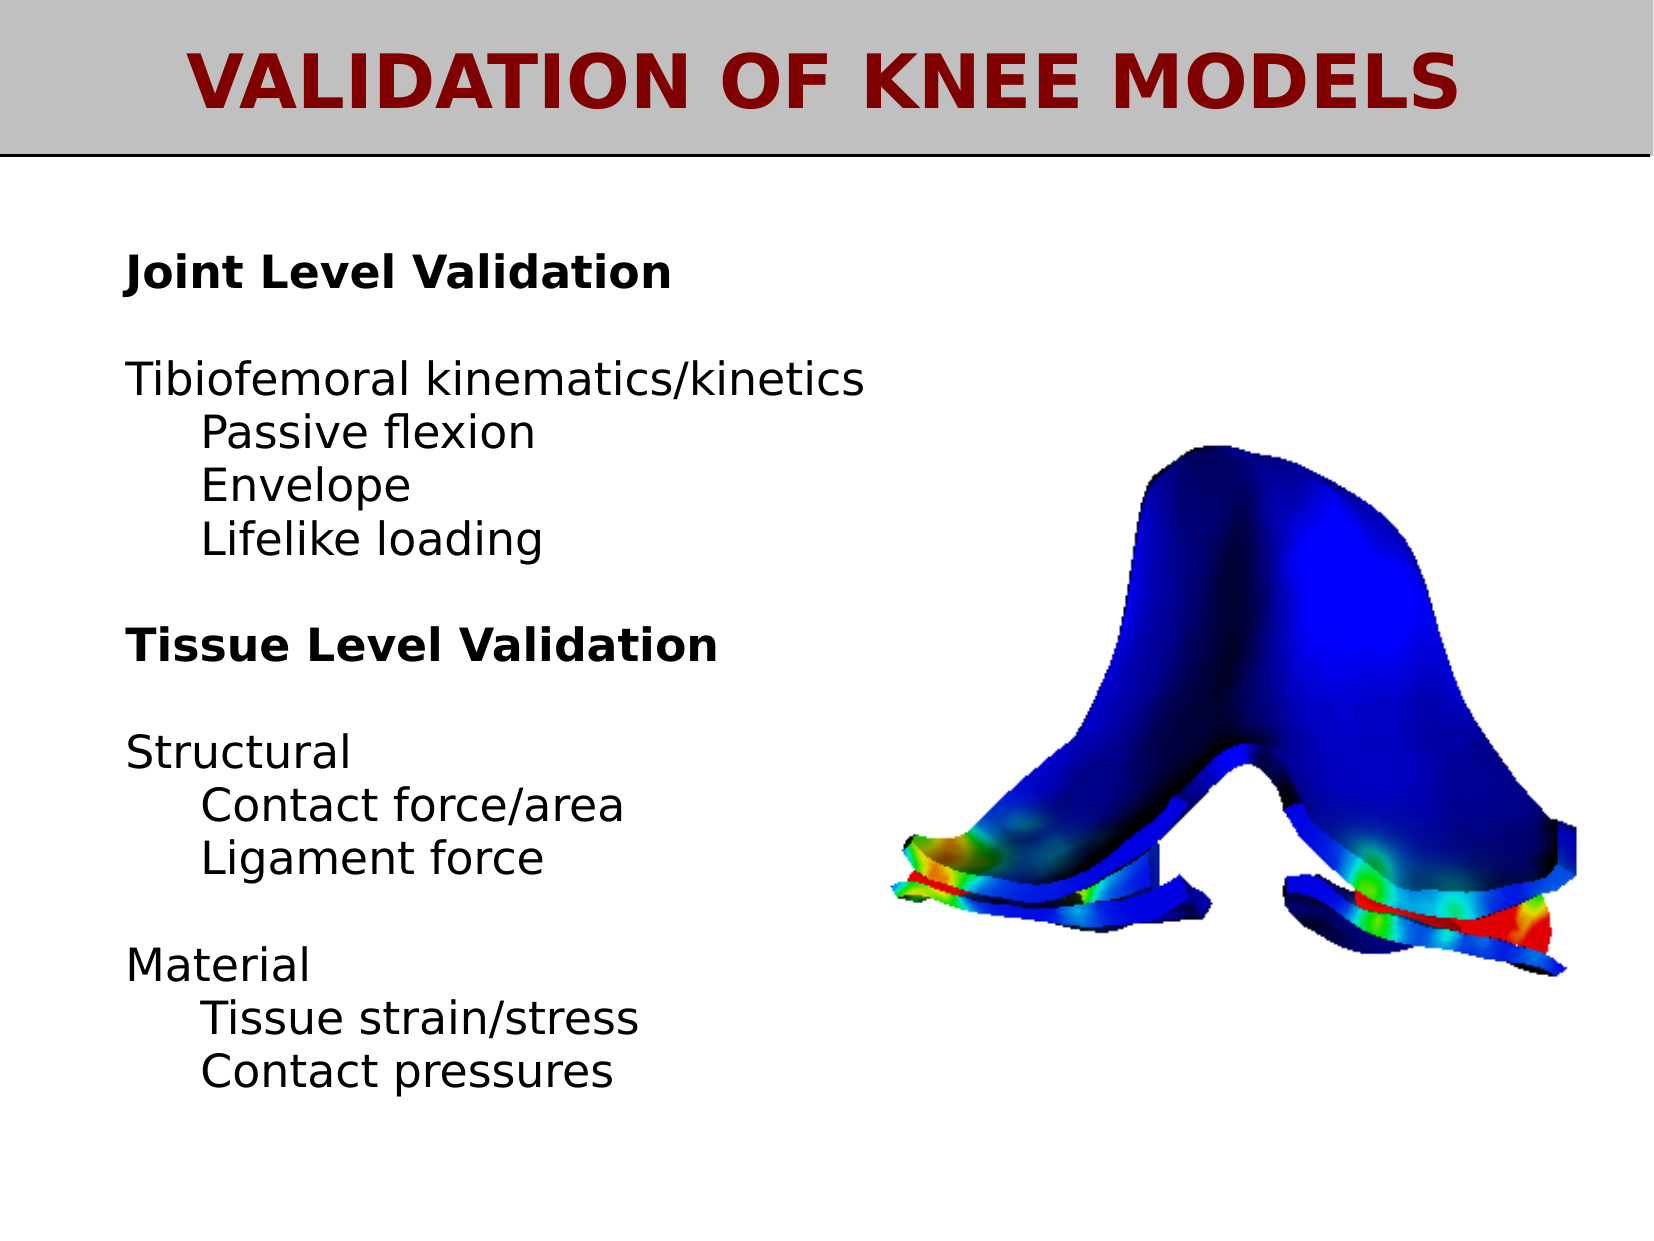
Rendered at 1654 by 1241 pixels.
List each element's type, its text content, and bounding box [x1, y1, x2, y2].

text_box [0, 0, 1654, 156]
text_box Joint Level Validation Tibiofemoral kinematics/kinetics Passive flexion Envelope Lifelike loading Tissue Level Validation Structural Contact force/area Ligament force Material Tissue strain/stress Contact pressures [110, 238, 976, 1160]
picture [870, 412, 1613, 1013]
text_box VALIDATION OF KNEE MODELS [0, 31, 1651, 134]
